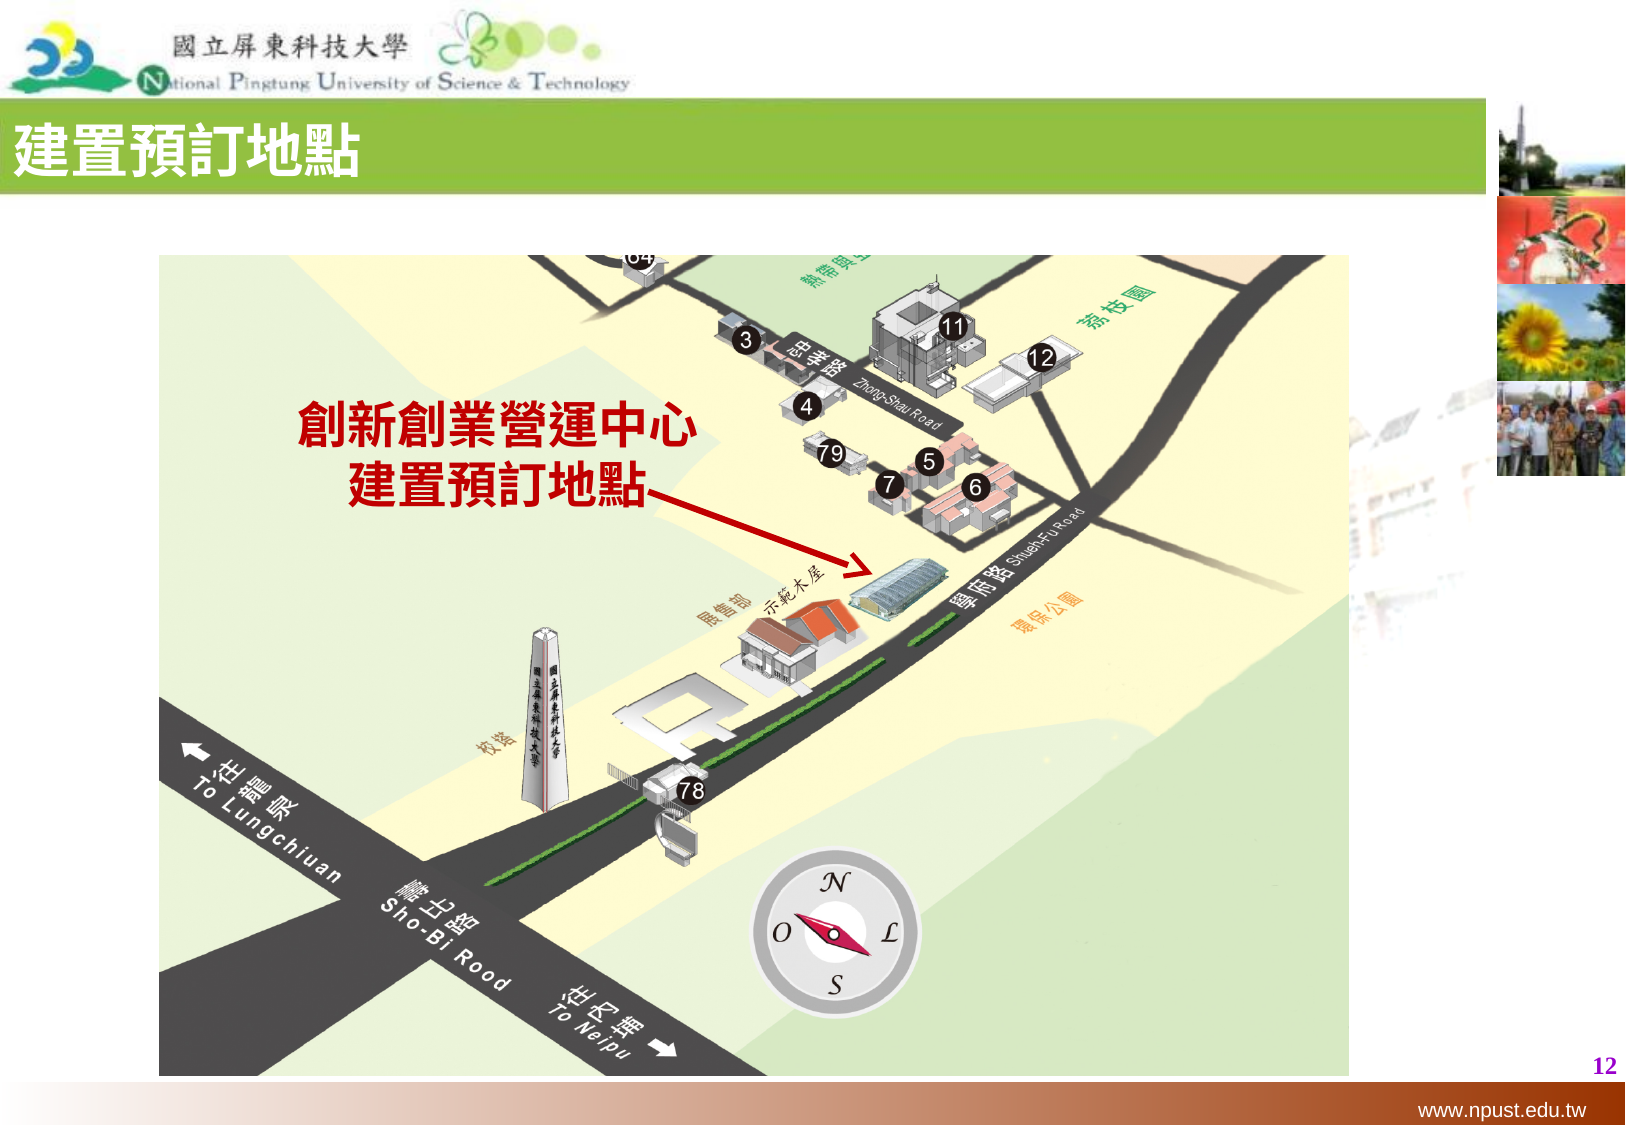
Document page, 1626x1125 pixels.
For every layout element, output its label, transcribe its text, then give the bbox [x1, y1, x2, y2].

picture [0, 0, 1486, 220]
picture [159, 255, 1349, 1077]
title 建置預訂地點 [5, 101, 1503, 197]
picture [1497, 101, 1626, 476]
text_box 創新創業營運中心 建置預訂地點 [290, 378, 706, 529]
